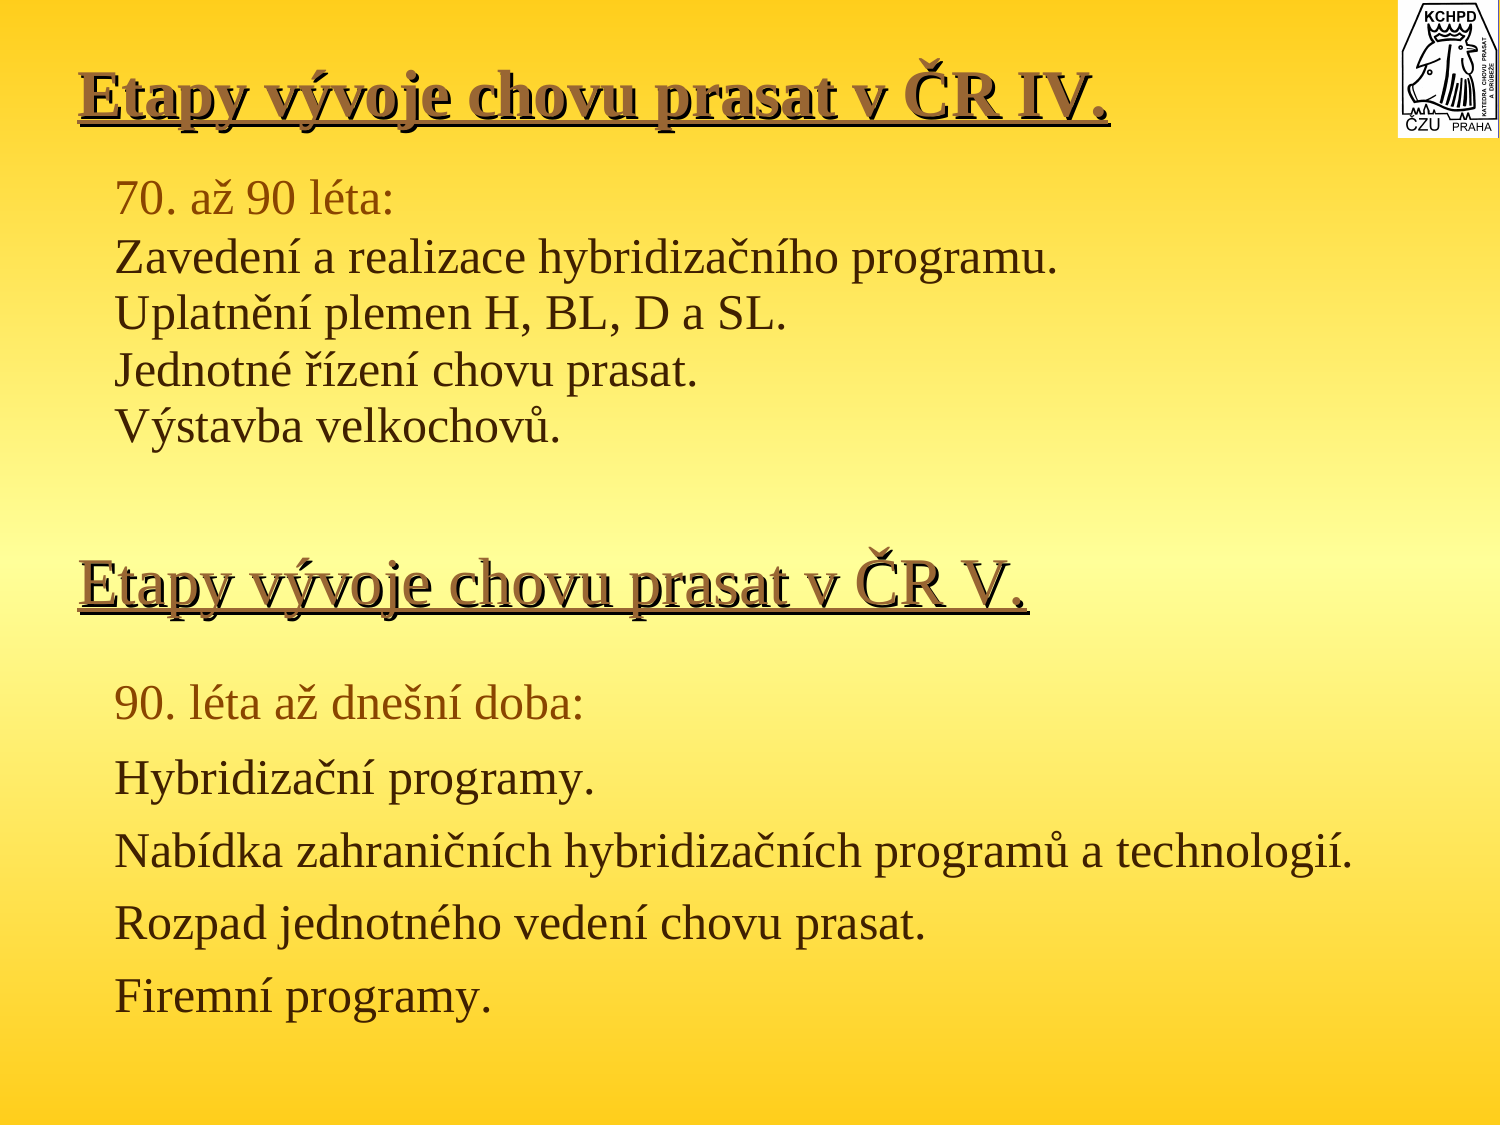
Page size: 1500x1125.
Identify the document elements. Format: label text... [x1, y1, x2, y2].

text_box 70. až 90 léta: Zavedení a realizace hybridizačního programu. Uplatnění plemen H, BL, D a SL. Jednotné řízení chovu prasat. Výstavba velkochovů. [99, 162, 1338, 460]
text_box 90. léta až dnešní doba: Hybridizační programy. Nabídka zahraničních hybridizačních programů a technologií. Rozpad jednotného vedení chovu prasat. Firemní programy. [99, 667, 1500, 1029]
chart [1397, 0, 1500, 140]
text_box Etapy vývoje chovu prasat v ČR V. [62, 537, 1500, 627]
title Etapy vývoje chovu prasat v ČR IV. [62, 0, 1426, 188]
